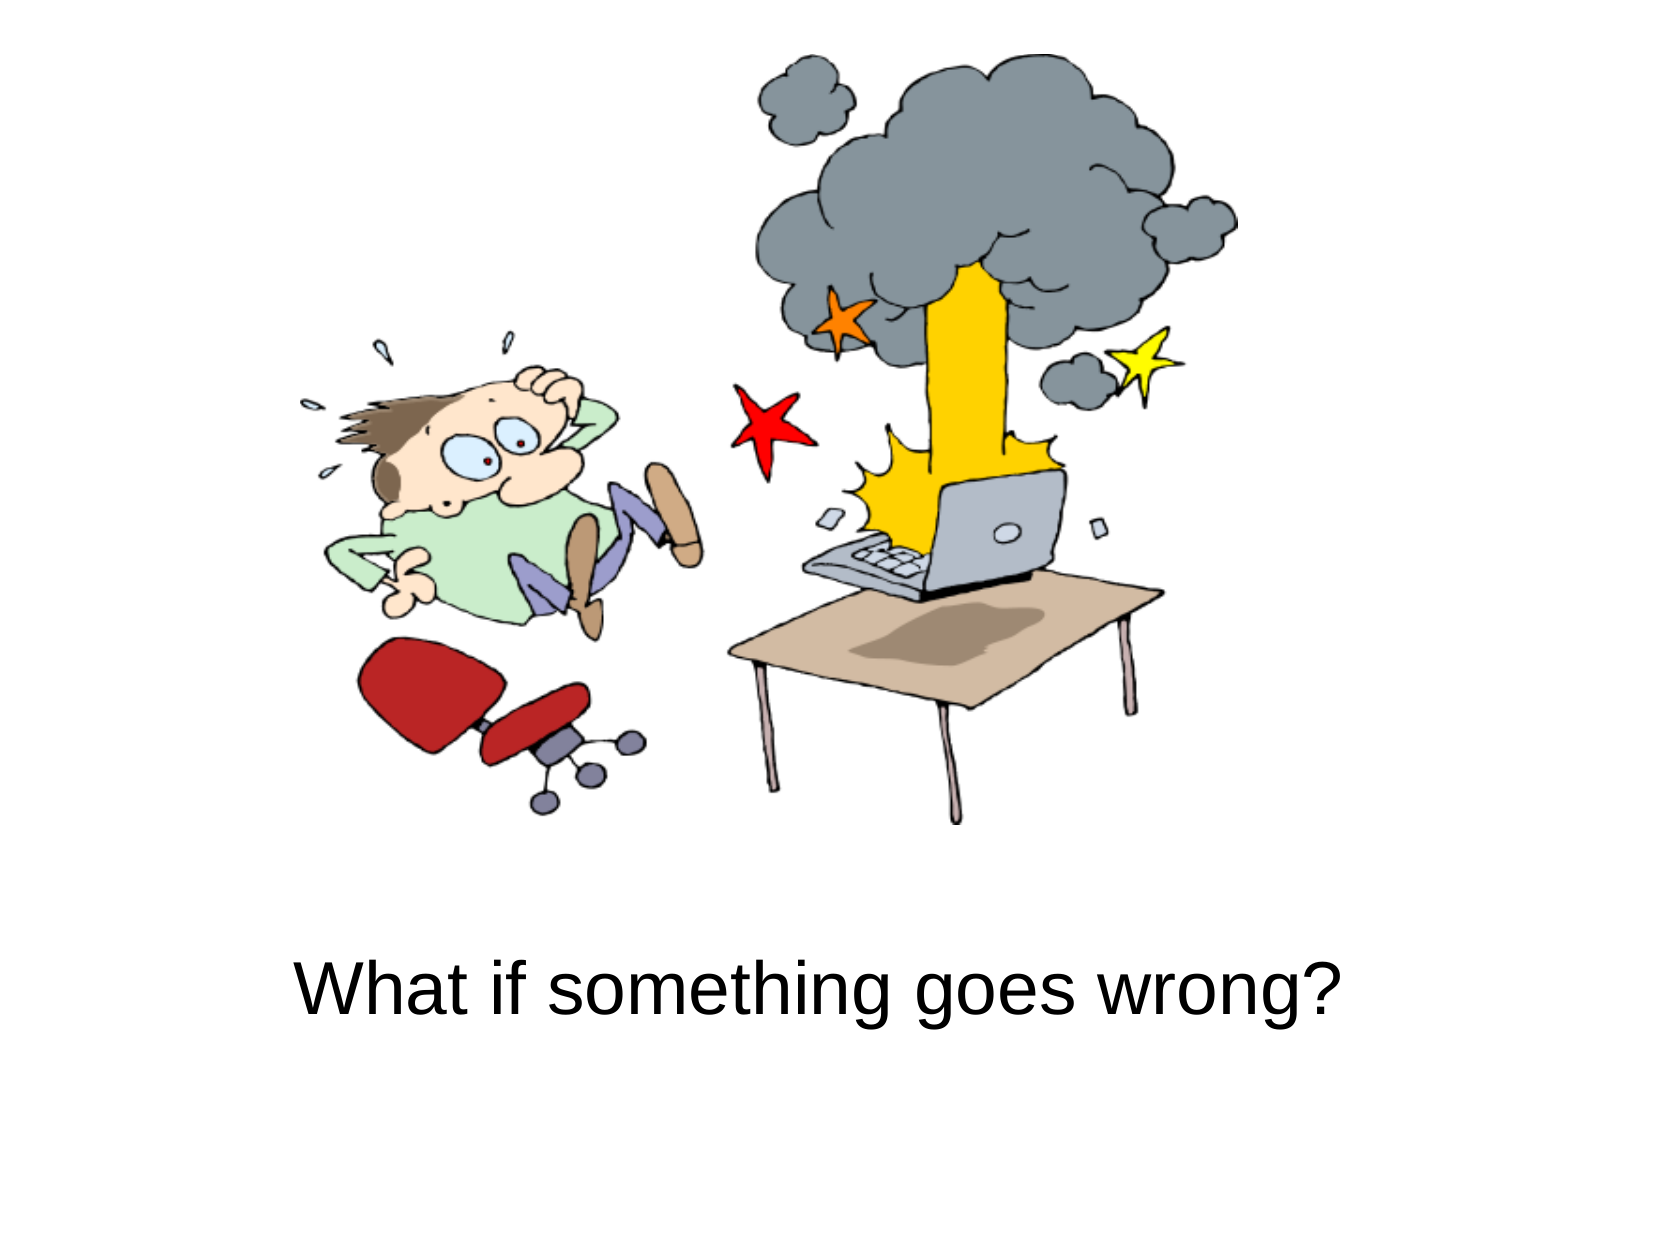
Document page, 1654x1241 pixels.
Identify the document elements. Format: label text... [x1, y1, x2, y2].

picture [300, 54, 1238, 826]
title What if something goes wrong? [74, 895, 1563, 1088]
